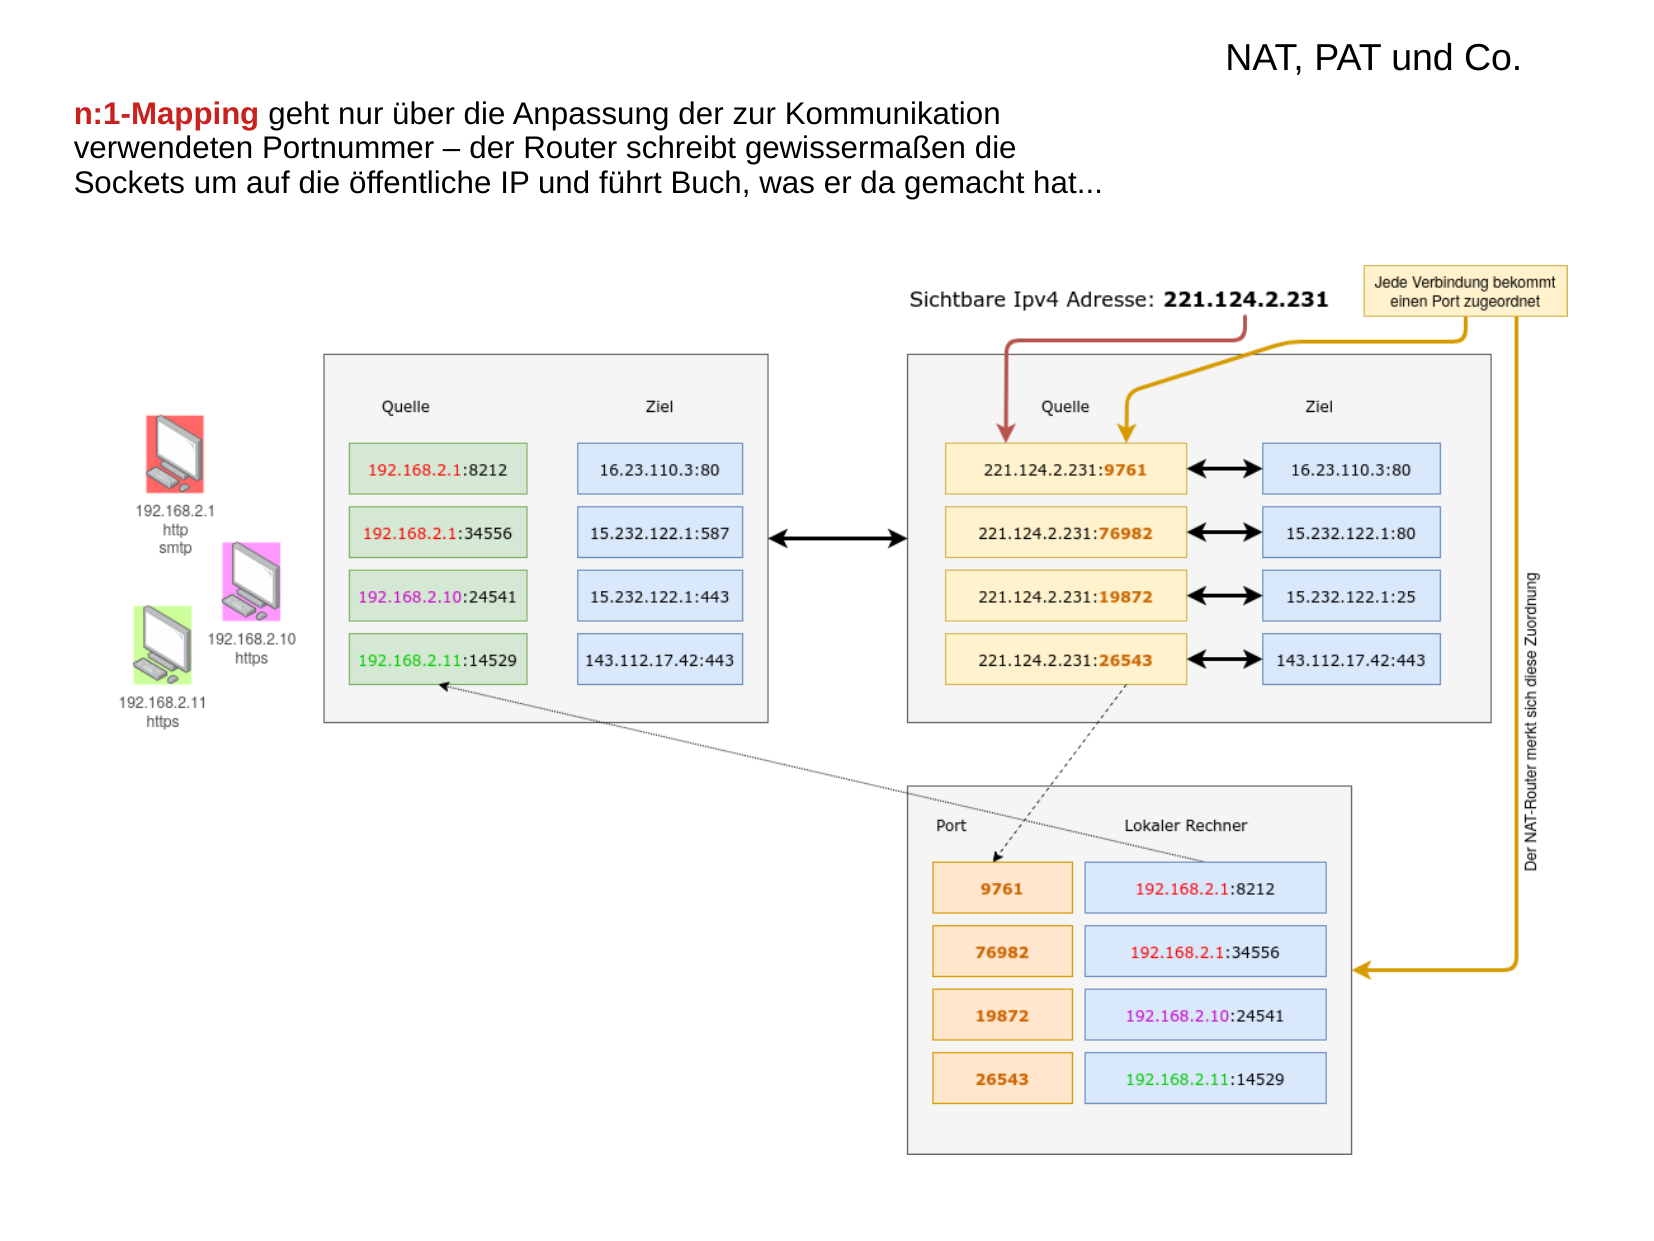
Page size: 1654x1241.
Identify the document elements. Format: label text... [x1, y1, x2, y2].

text_box NAT, PAT und Co. [1210, 29, 1595, 87]
picture [118, 265, 1568, 1155]
text_box n:1-Mapping geht nur über die Anpassung der zur Kommunikation verwendeten Portnummer – der Router schreibt gewissermaßen die Sockets um auf die öffentliche IP und führt Buch, was er da gemacht hat... [59, 88, 1139, 208]
